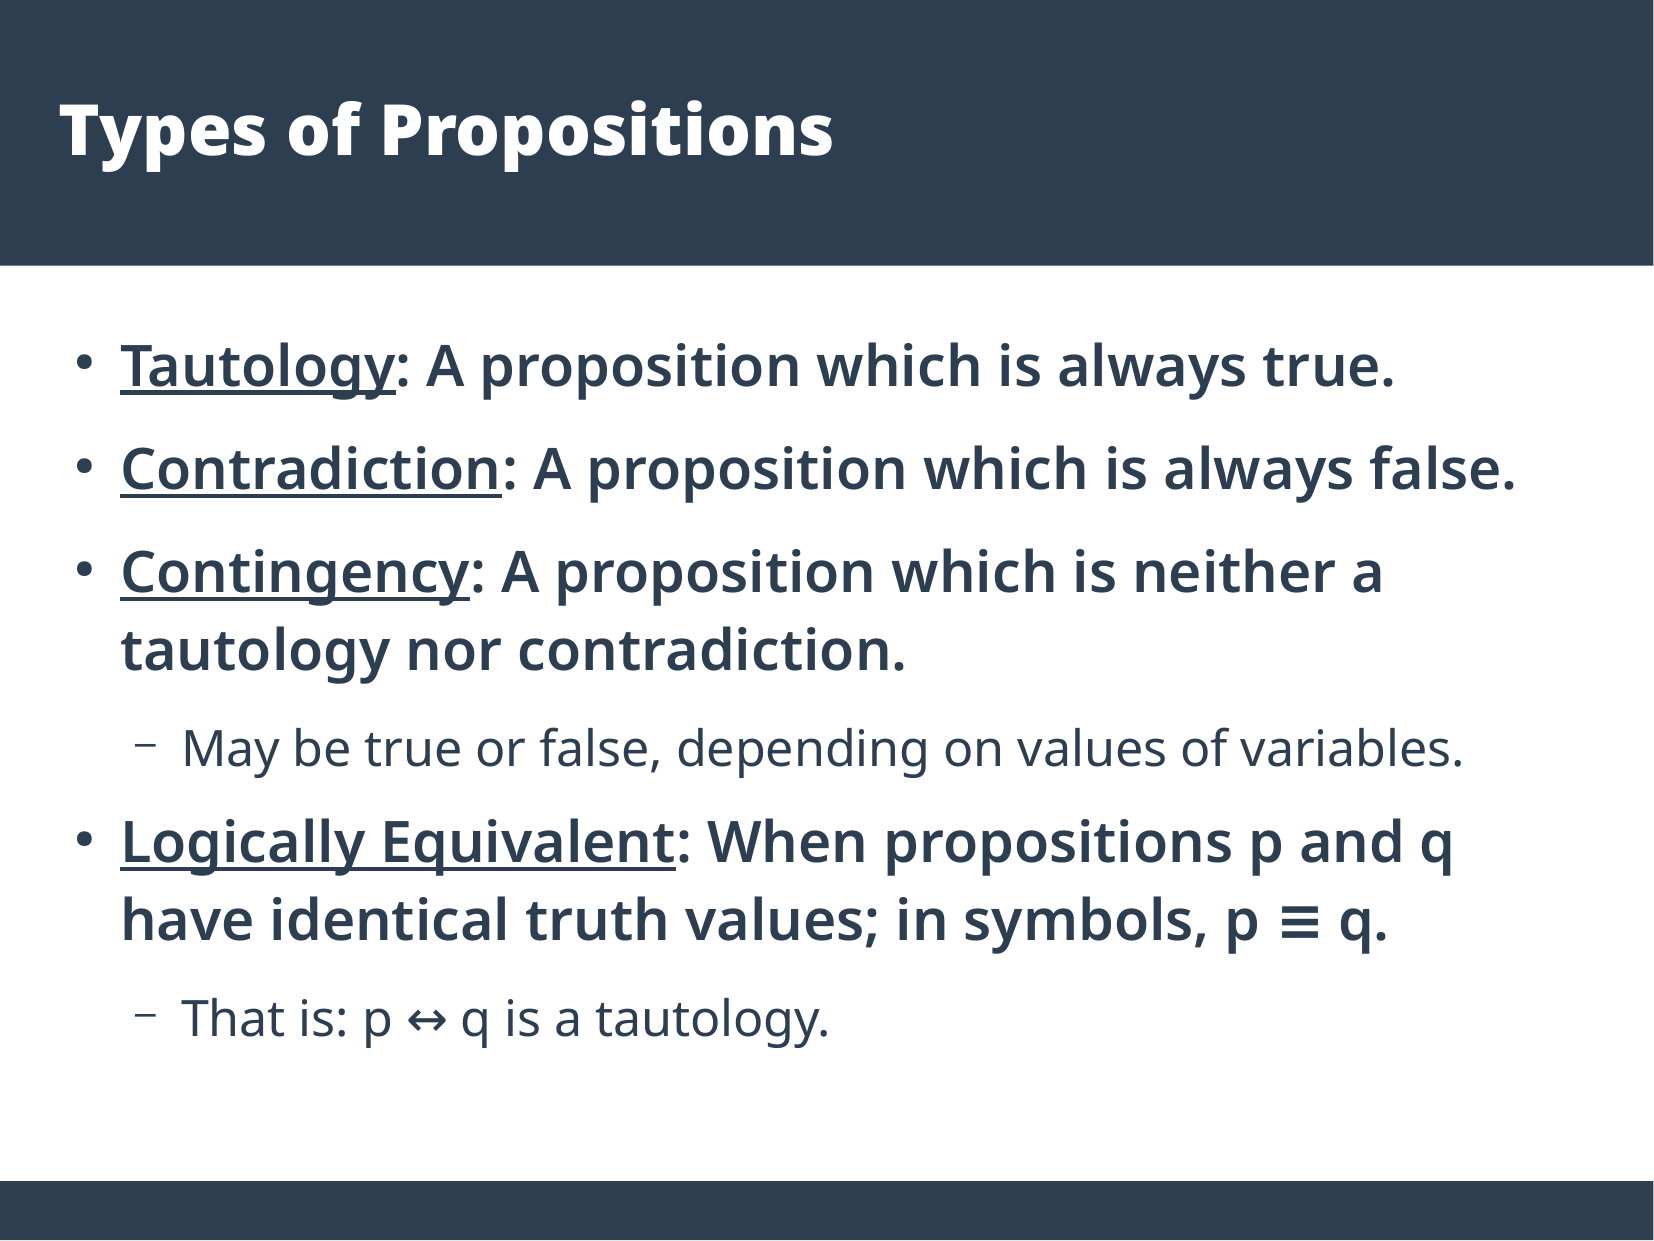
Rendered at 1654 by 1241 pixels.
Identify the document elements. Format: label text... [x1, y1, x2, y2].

list Tautology: A proposition which is always true. Contradiction: A proposition which is always false. Contingency: A proposition which is neither a tautology nor contradiction. May be true or false, depending on values of variables. Logically Equivalent: When propositions p and q have identical truth values; in symbols, p ≡ q. That is: p ↔ q is a tautology. [59, 324, 1595, 1066]
title Types of Propositions [59, 49, 1595, 207]
